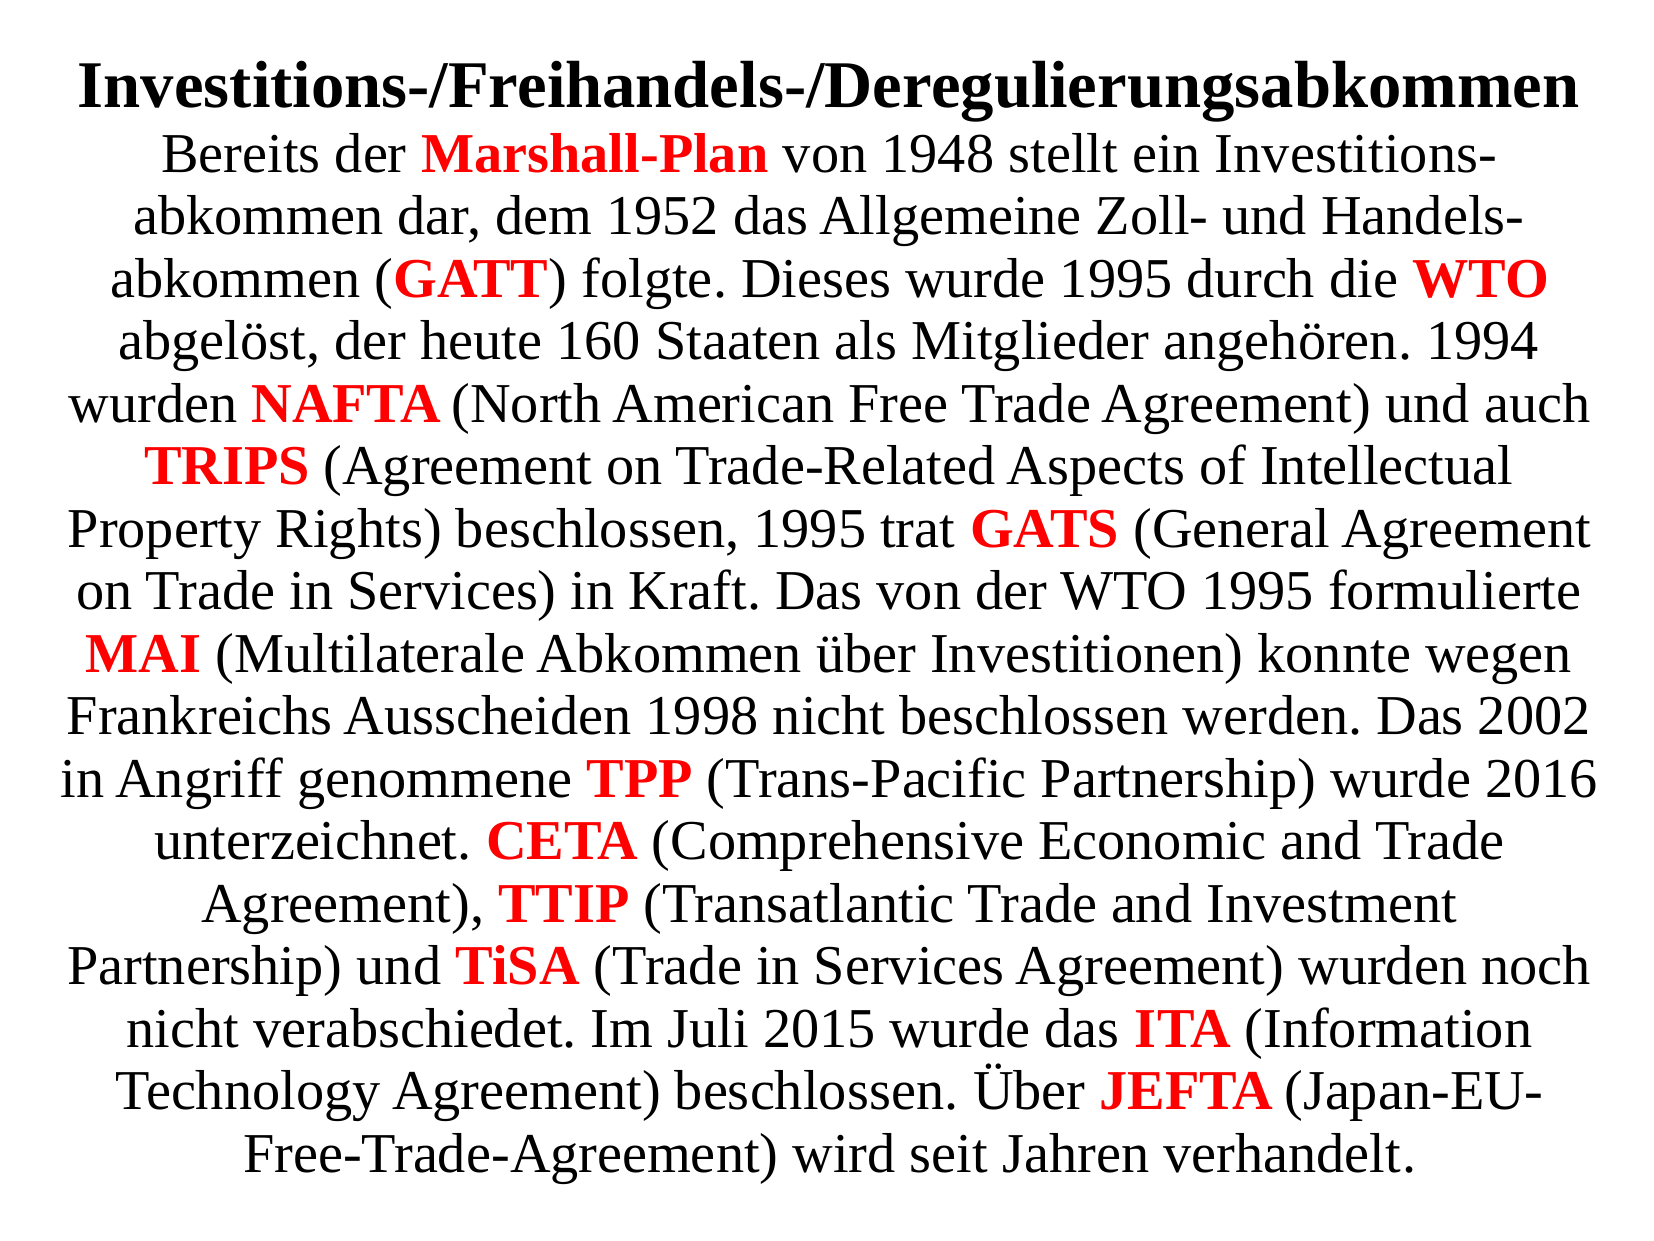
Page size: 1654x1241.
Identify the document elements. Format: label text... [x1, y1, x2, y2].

text_box Investitions-/Freihandels-/Deregulierungsabkommen Bereits der Marshall-Plan von 1948 stellt ein Investitions-abkommen dar, dem 1952 das Allgemeine Zoll- und Handels-abkommen (GATT) folgte. Dieses wurde 1995 durch die WTO abgelöst, der heute 160 Staaten als Mitglieder angehören. 1994 wurden NAFTA (North American Free Trade Agreement) und auch TRIPS (Agreement on Trade-Related Aspects of Intellectual Property Rights) beschlossen, 1995 trat GATS (General Agreement on Trade in Services) in Kraft. Das von der WTO 1995 formulierte MAI (Multilaterale Abkommen über Investitionen) konnte wegen Frankreichs Ausscheiden 1998 nicht beschlossen werden. Das 2002 in Angriff genommene TPP (Trans-Pacific Partnership) wurde 2016 unterzeichnet. CETA (Comprehensive Economic and Trade Agreement), TTIP (Transatlantic Trade and Investment Partnership) und TiSA (Trade in Services Agreement) wurden noch nicht verabschiedet. Im Juli 2015 wurde das ITA (Information Technology Agreement) beschlossen. Über JEFTA (Japan-EU-Free-Trade-Agreement) wird seit Jahren verhandelt. [45, 40, 1616, 1192]
